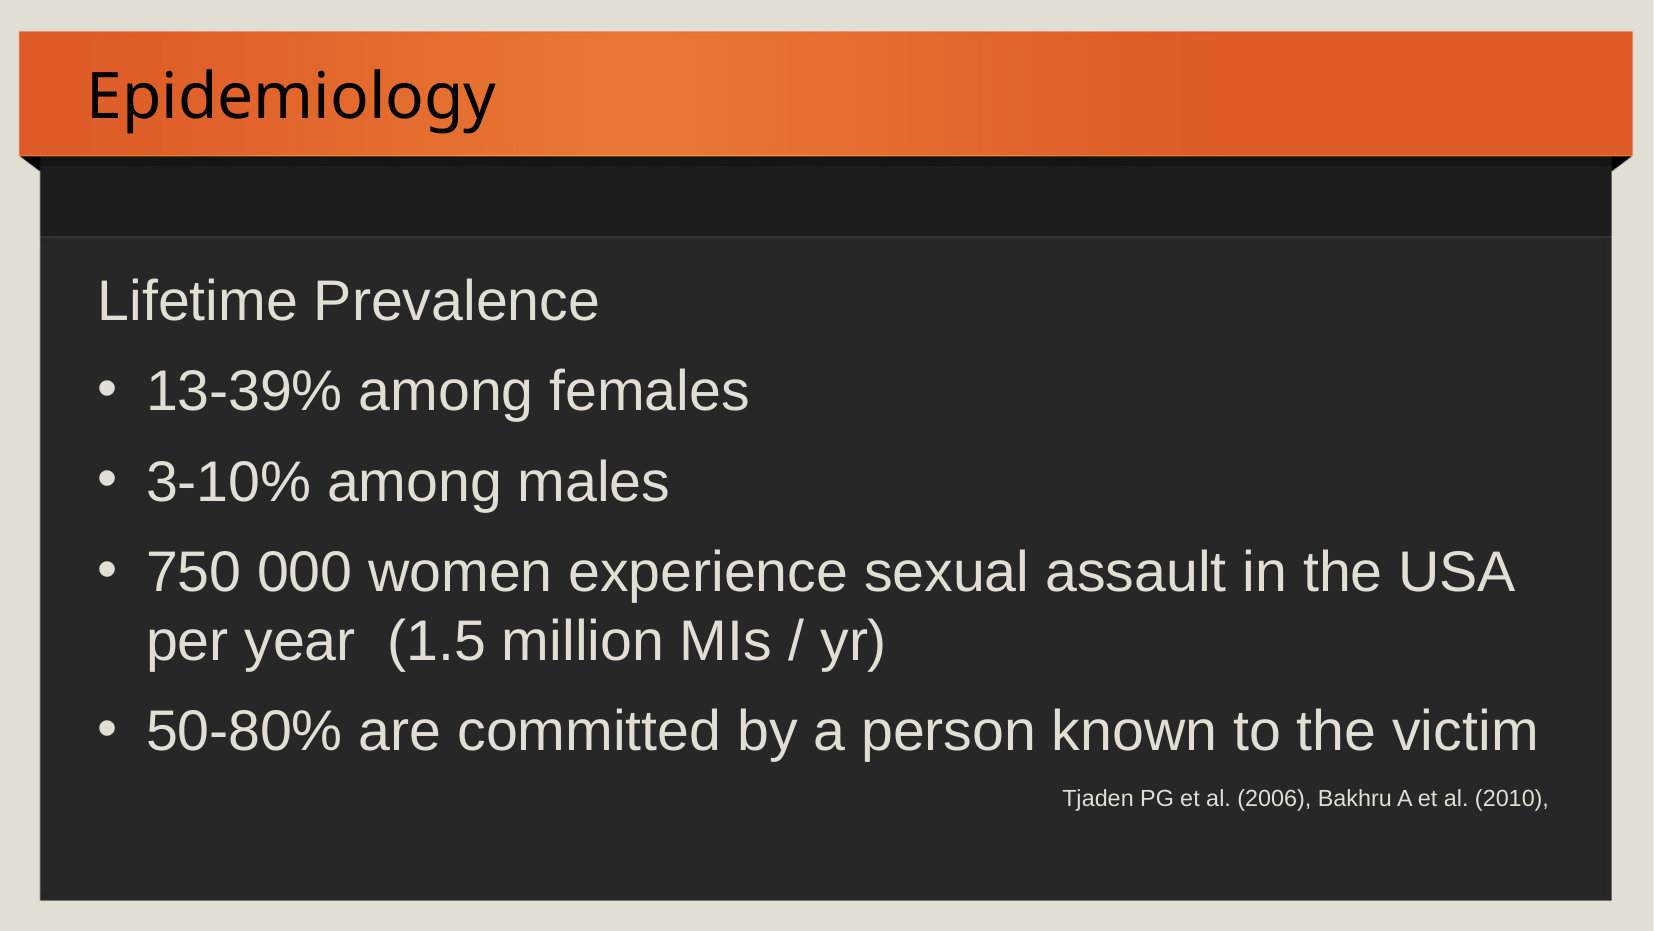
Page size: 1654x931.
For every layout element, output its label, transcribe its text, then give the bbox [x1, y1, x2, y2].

list Lifetime Prevalence 13-39% among females 3-10% among males 750 000 women experience sexual assault in the USA per year (1.5 million MIs / yr) 50-80% are committed by a person known to the victim Tjaden PG et al. (2006), Bakhru A et al. (2010), [82, 255, 1571, 831]
picture [0, 0, 1654, 931]
title Epidemiology [71, 46, 1597, 140]
